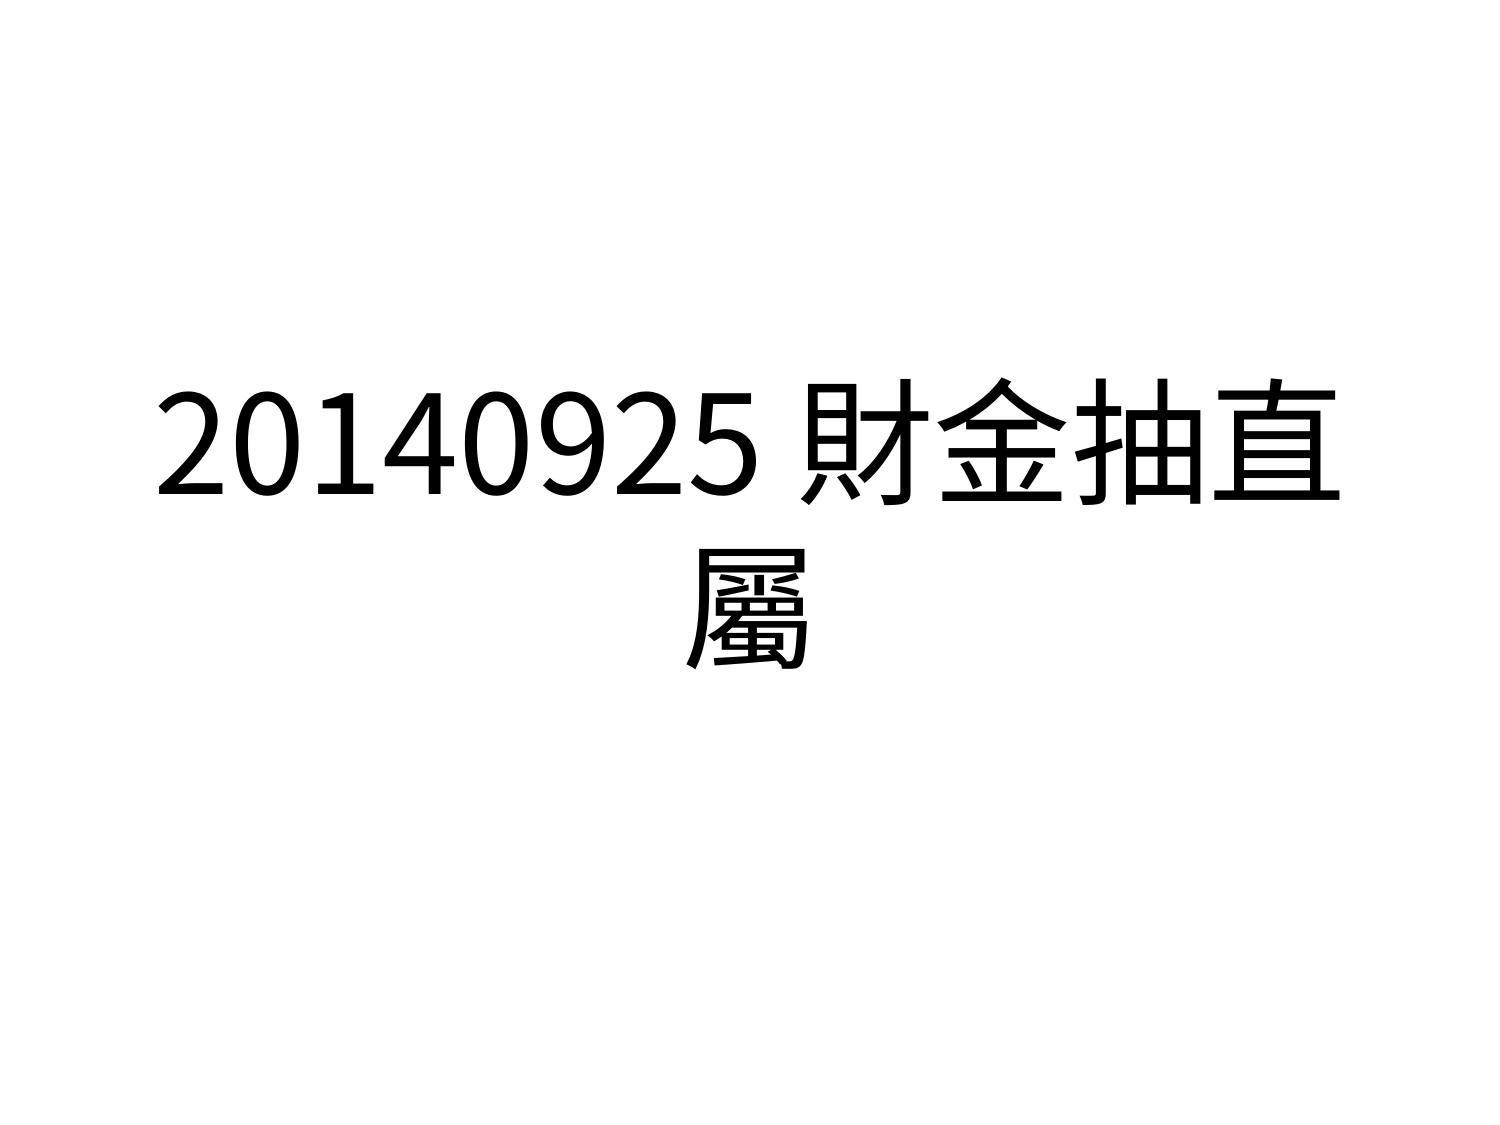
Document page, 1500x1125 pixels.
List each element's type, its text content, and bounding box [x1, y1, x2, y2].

subtitle [225, 637, 1275, 925]
title 20140925財金抽直屬 [112, 349, 1388, 591]
